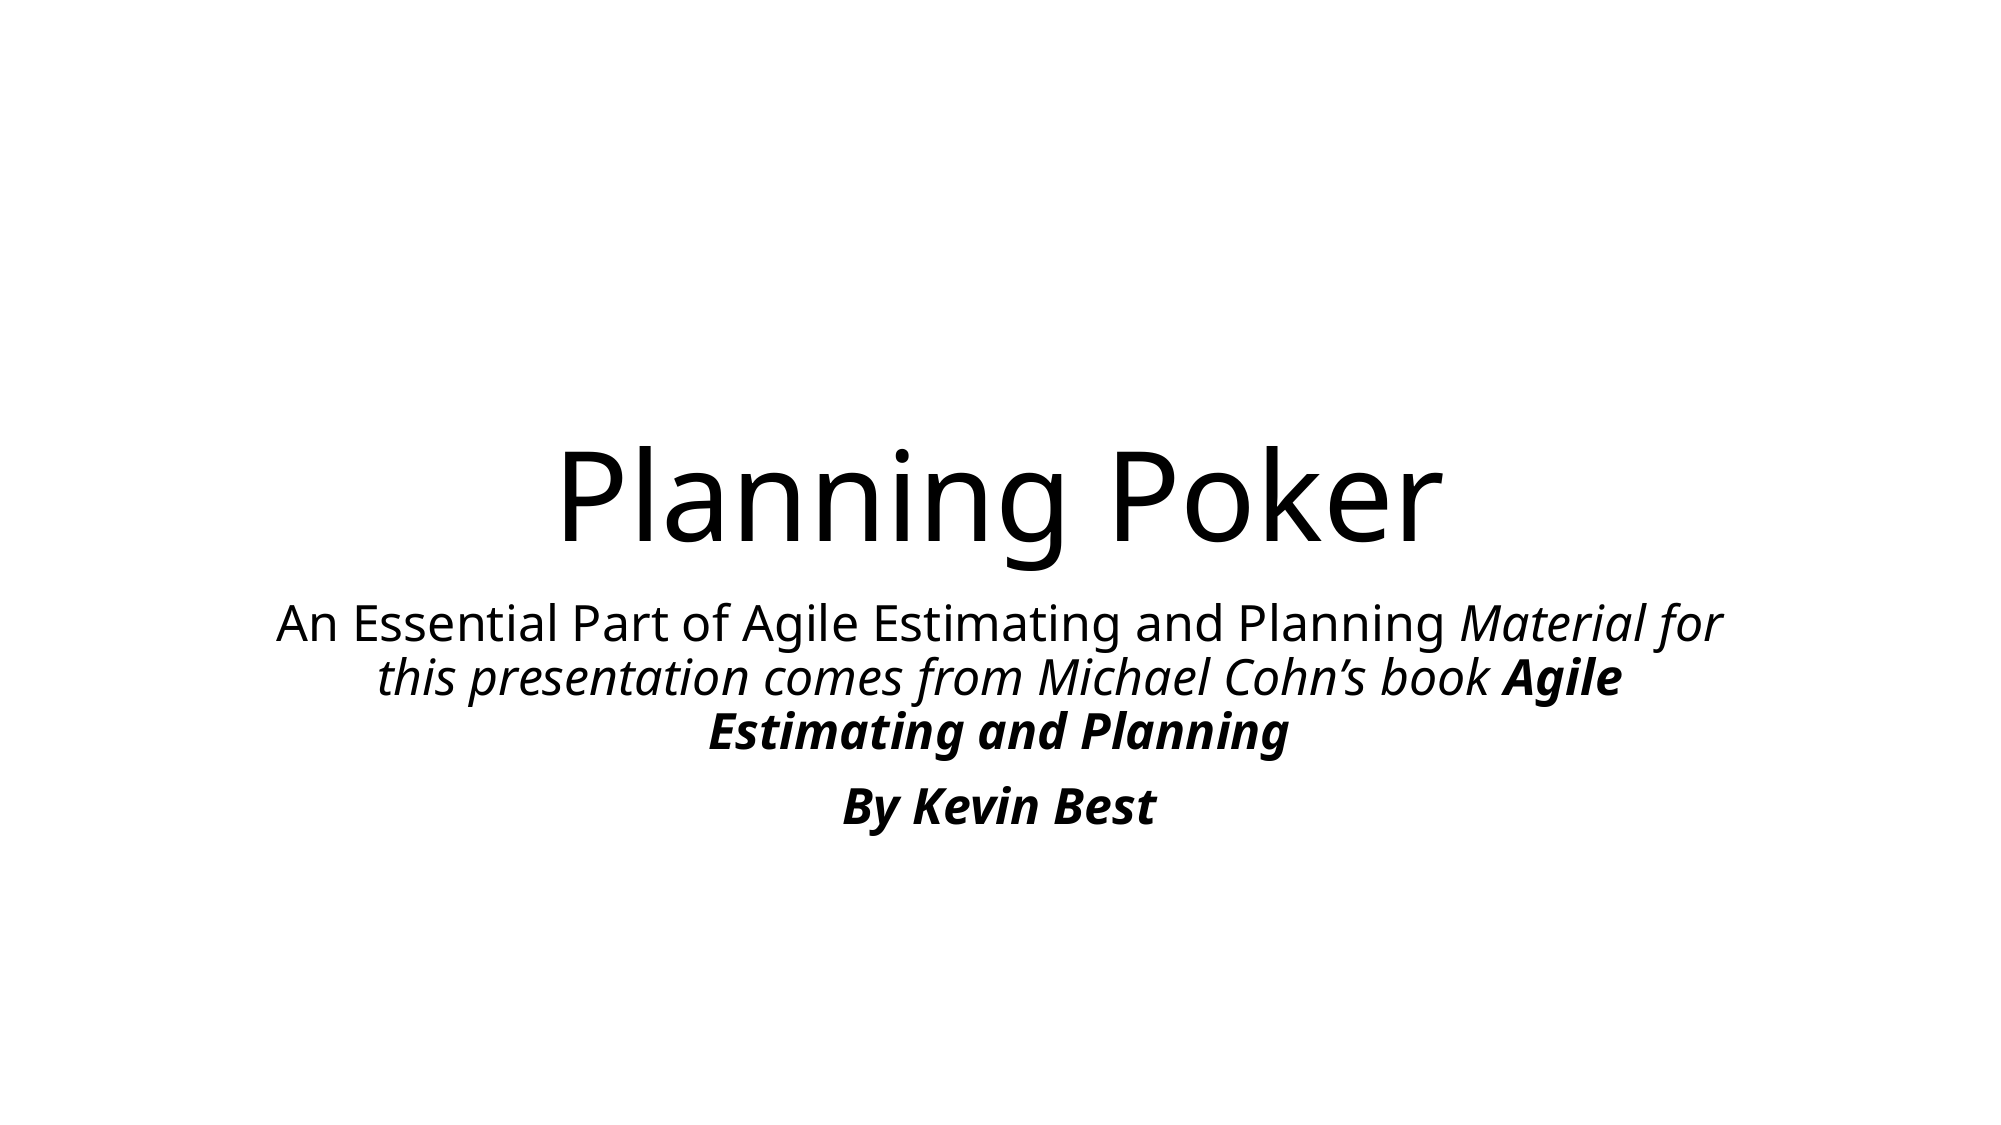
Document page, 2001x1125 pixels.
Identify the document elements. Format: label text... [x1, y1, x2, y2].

title Planning Poker [249, 184, 1750, 576]
subtitle An Essential Part of Agile Estimating and Planning Material for this presentation comes from Michael Cohn’s book Agile Estimating and Planning By Kevin Best [249, 590, 1750, 863]
